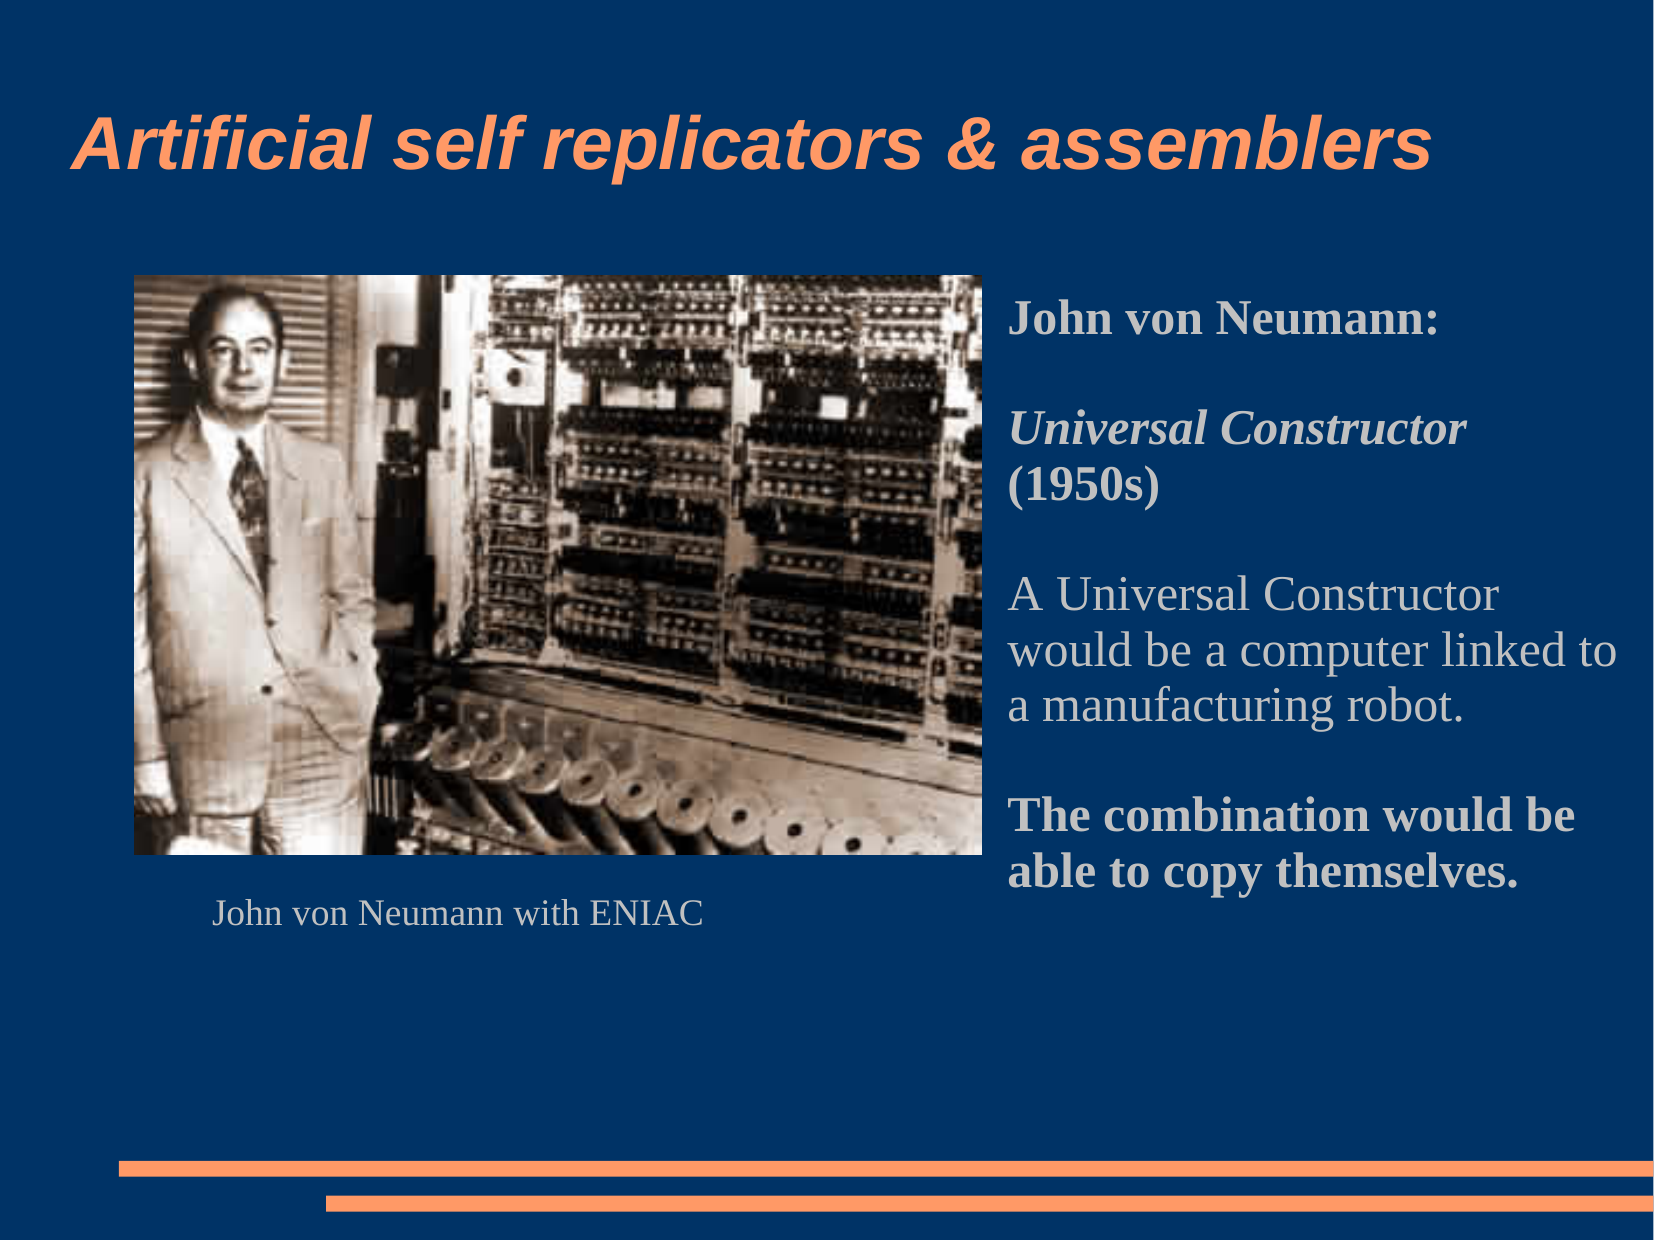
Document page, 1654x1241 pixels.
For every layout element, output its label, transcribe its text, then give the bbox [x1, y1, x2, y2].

text_box John von Neumann with ENIAC [212, 891, 858, 938]
text_box John von Neumann: Universal Constructor (1950s) A Universal Constructor would be a computer linked to a manufacturing robot. The combination would be able to copy themselves. [1007, 289, 1628, 977]
picture [134, 275, 982, 855]
title Artificial self replicators & assemblers [71, 65, 1623, 222]
